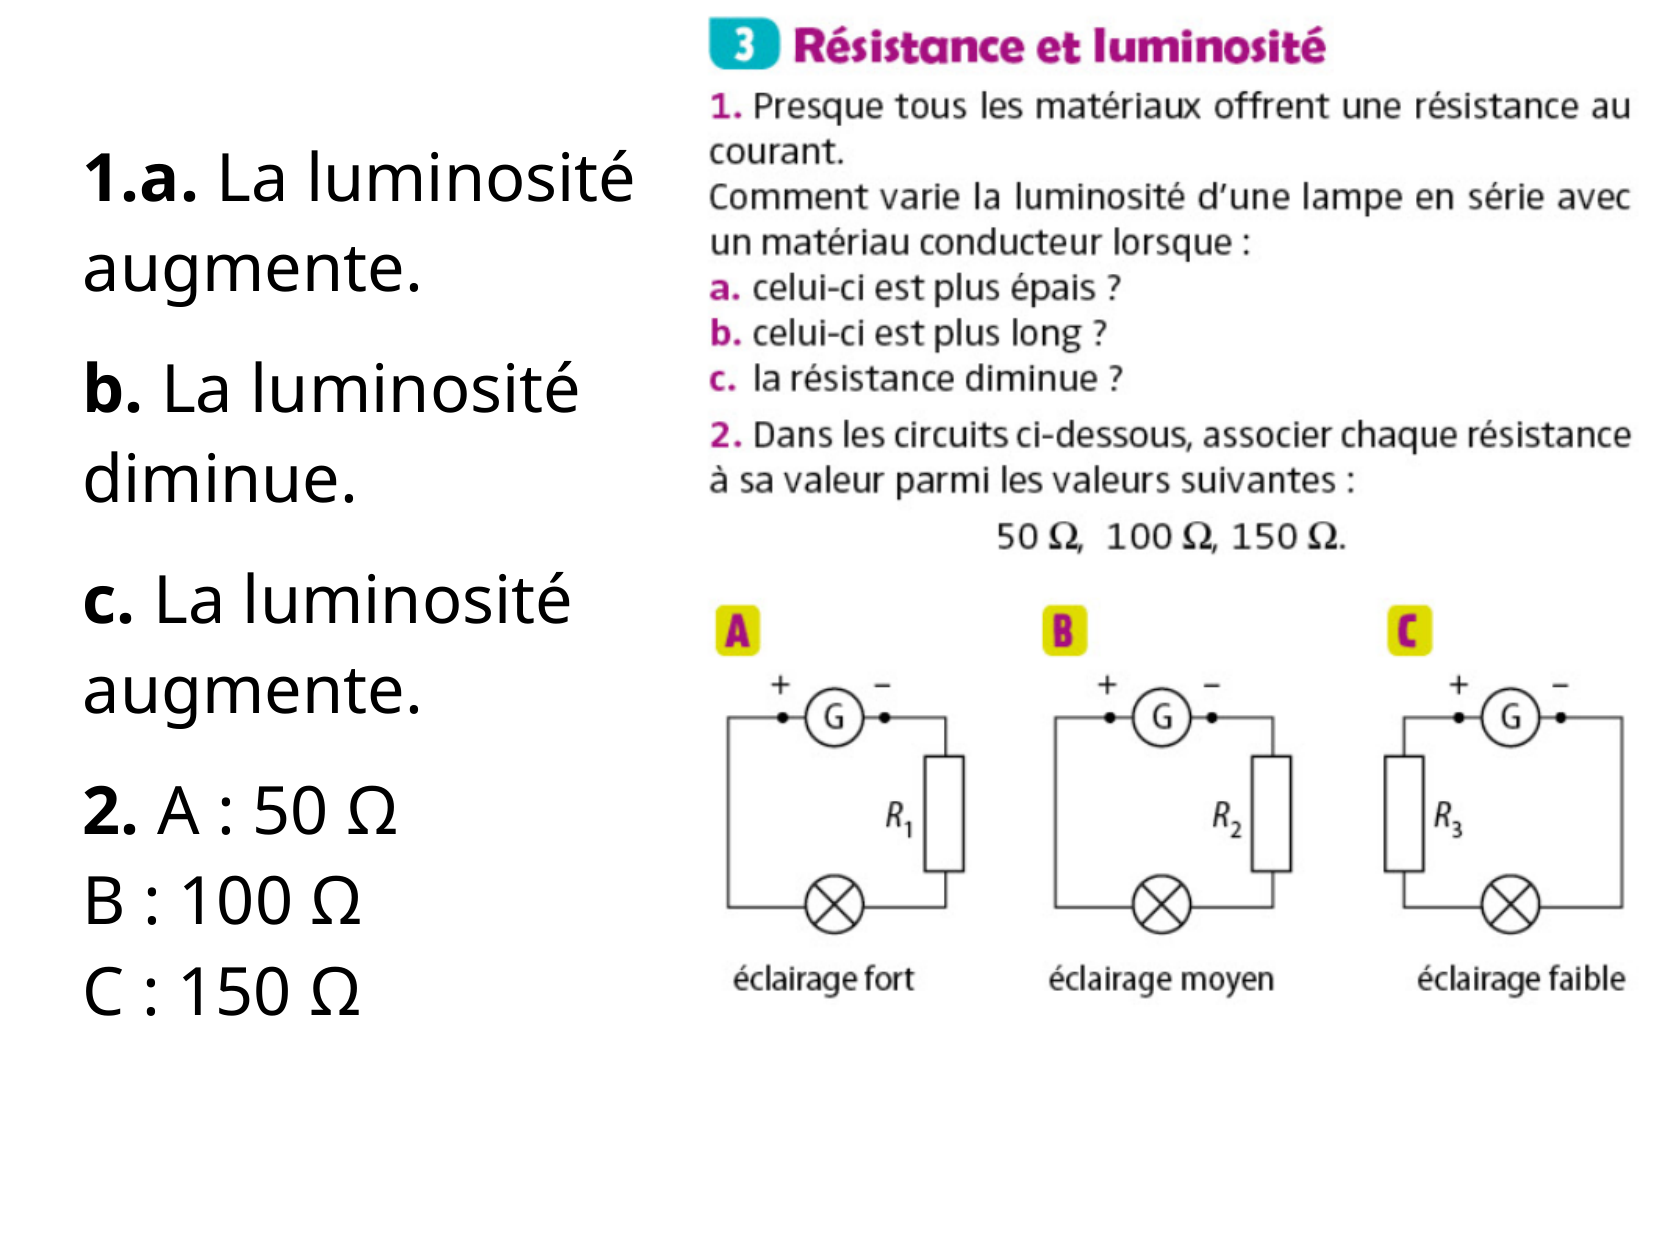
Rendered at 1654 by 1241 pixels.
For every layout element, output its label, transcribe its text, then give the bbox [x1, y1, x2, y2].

list 1.a. La luminosité augmente. b. La luminosité diminue. c. La luminosité augmente. 2. A : 50 Ω B : 100 Ω C : 150 Ω [11, 129, 1642, 1229]
picture [685, 4, 1654, 1008]
